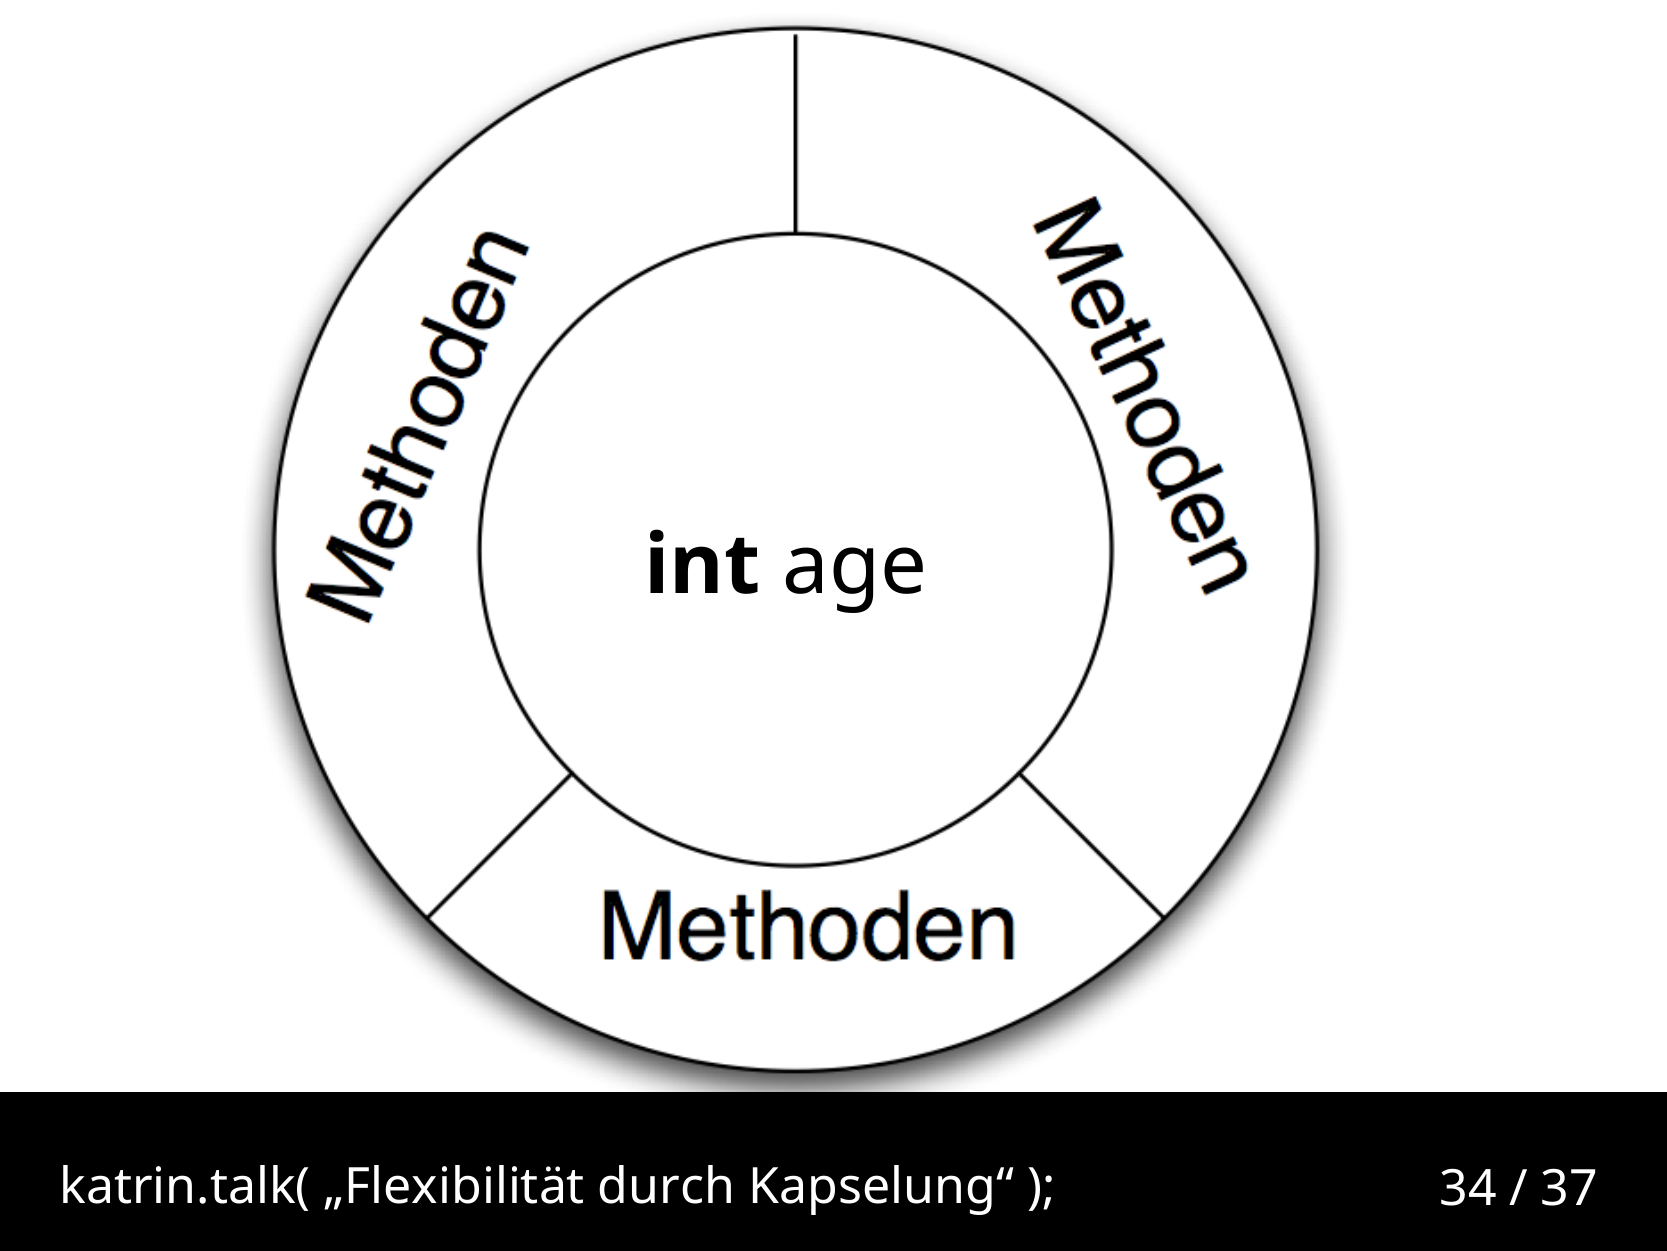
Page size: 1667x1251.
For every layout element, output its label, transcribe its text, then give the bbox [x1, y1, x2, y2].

text_box katrin.talk( „Flexibilität durch Kapselung“ ); [44, 1142, 1550, 1226]
picture [229, 0, 1359, 1129]
text_box int age [629, 497, 1040, 610]
